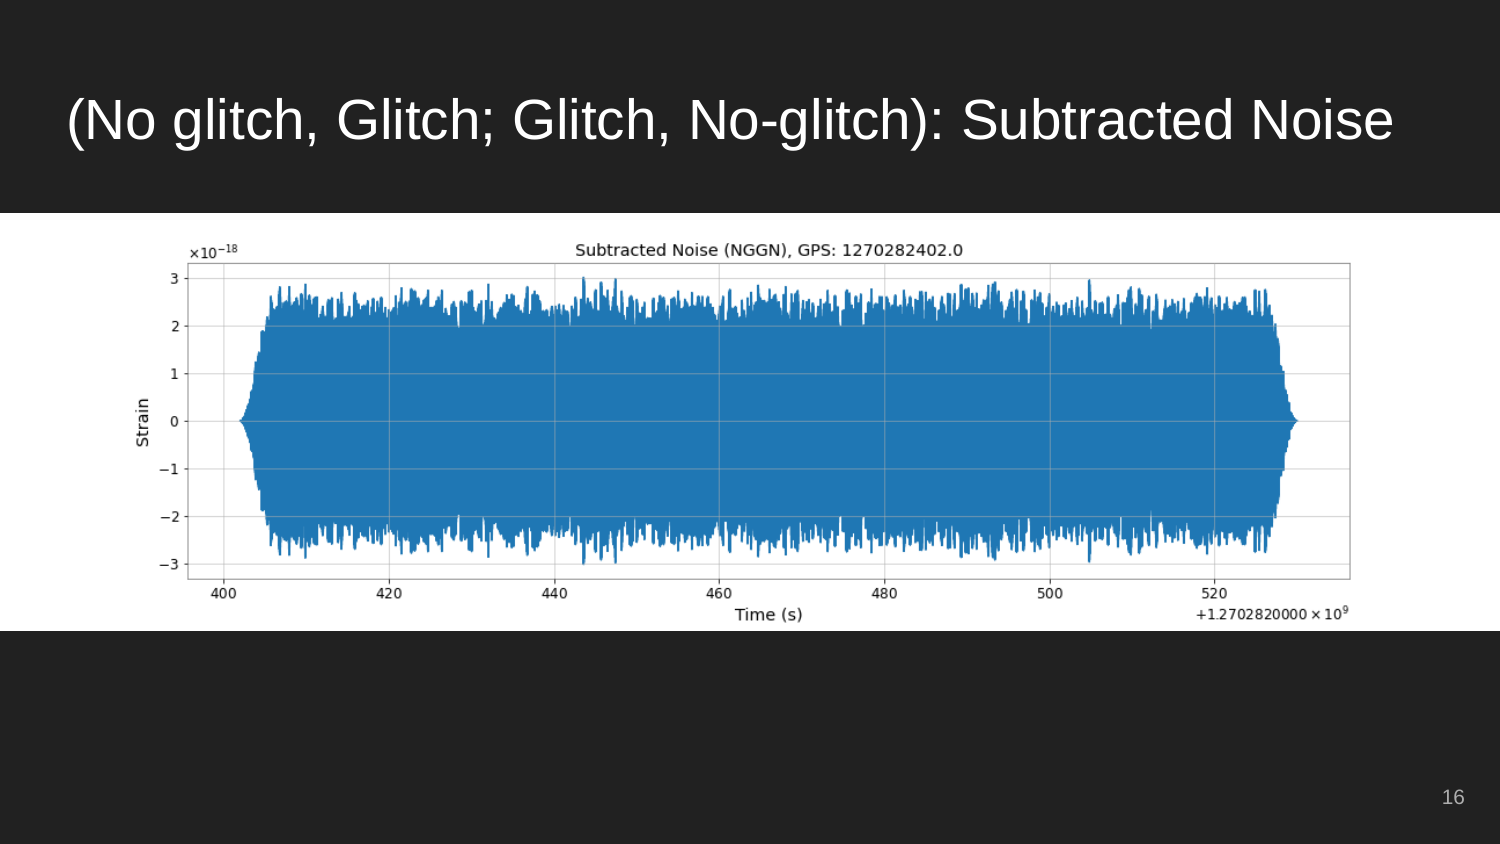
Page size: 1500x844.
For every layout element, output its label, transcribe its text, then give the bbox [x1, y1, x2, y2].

picture [0, 213, 1500, 631]
title (No glitch, Glitch; Glitch, No-glitch): Subtracted Noise [51, 72, 1449, 167]
slide_number <number> [1389, 764, 1480, 830]
